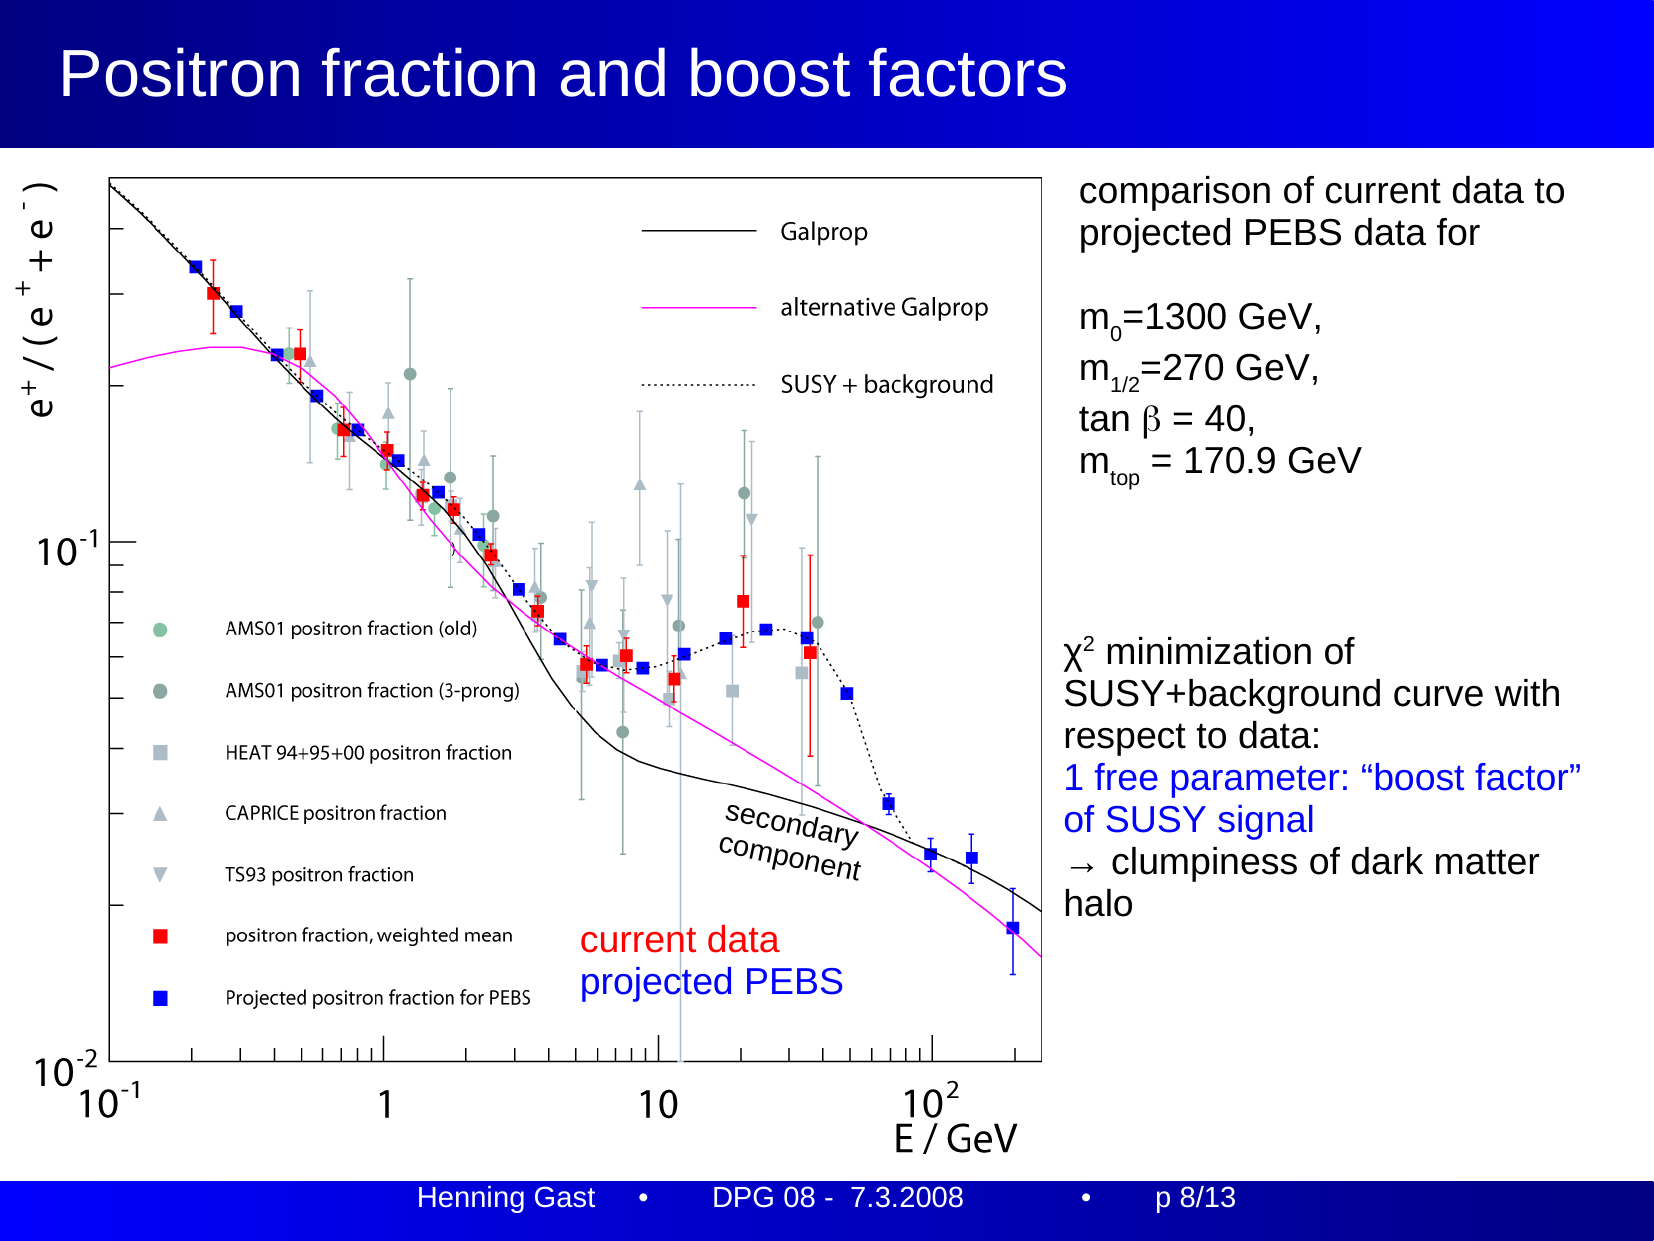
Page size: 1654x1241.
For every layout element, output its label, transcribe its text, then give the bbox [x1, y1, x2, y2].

text_box comparison of current data to projected PEBS data for m0=1300 GeV, m1/2=270 GeV, tan b = 40, mtop = 170.9 GeV [1064, 162, 1654, 578]
text_box χ2 minimization of SUSY+background curve with respect to data: 1 free parameter: “boost factor” of SUSY signal → clumpiness of dark matter halo [1048, 622, 1625, 932]
text_box secondary component [700, 783, 1005, 924]
picture [7, 177, 1042, 1162]
title Positron fraction and boost factors [0, 0, 1654, 148]
text_box current data projected PEBS [565, 910, 870, 1010]
